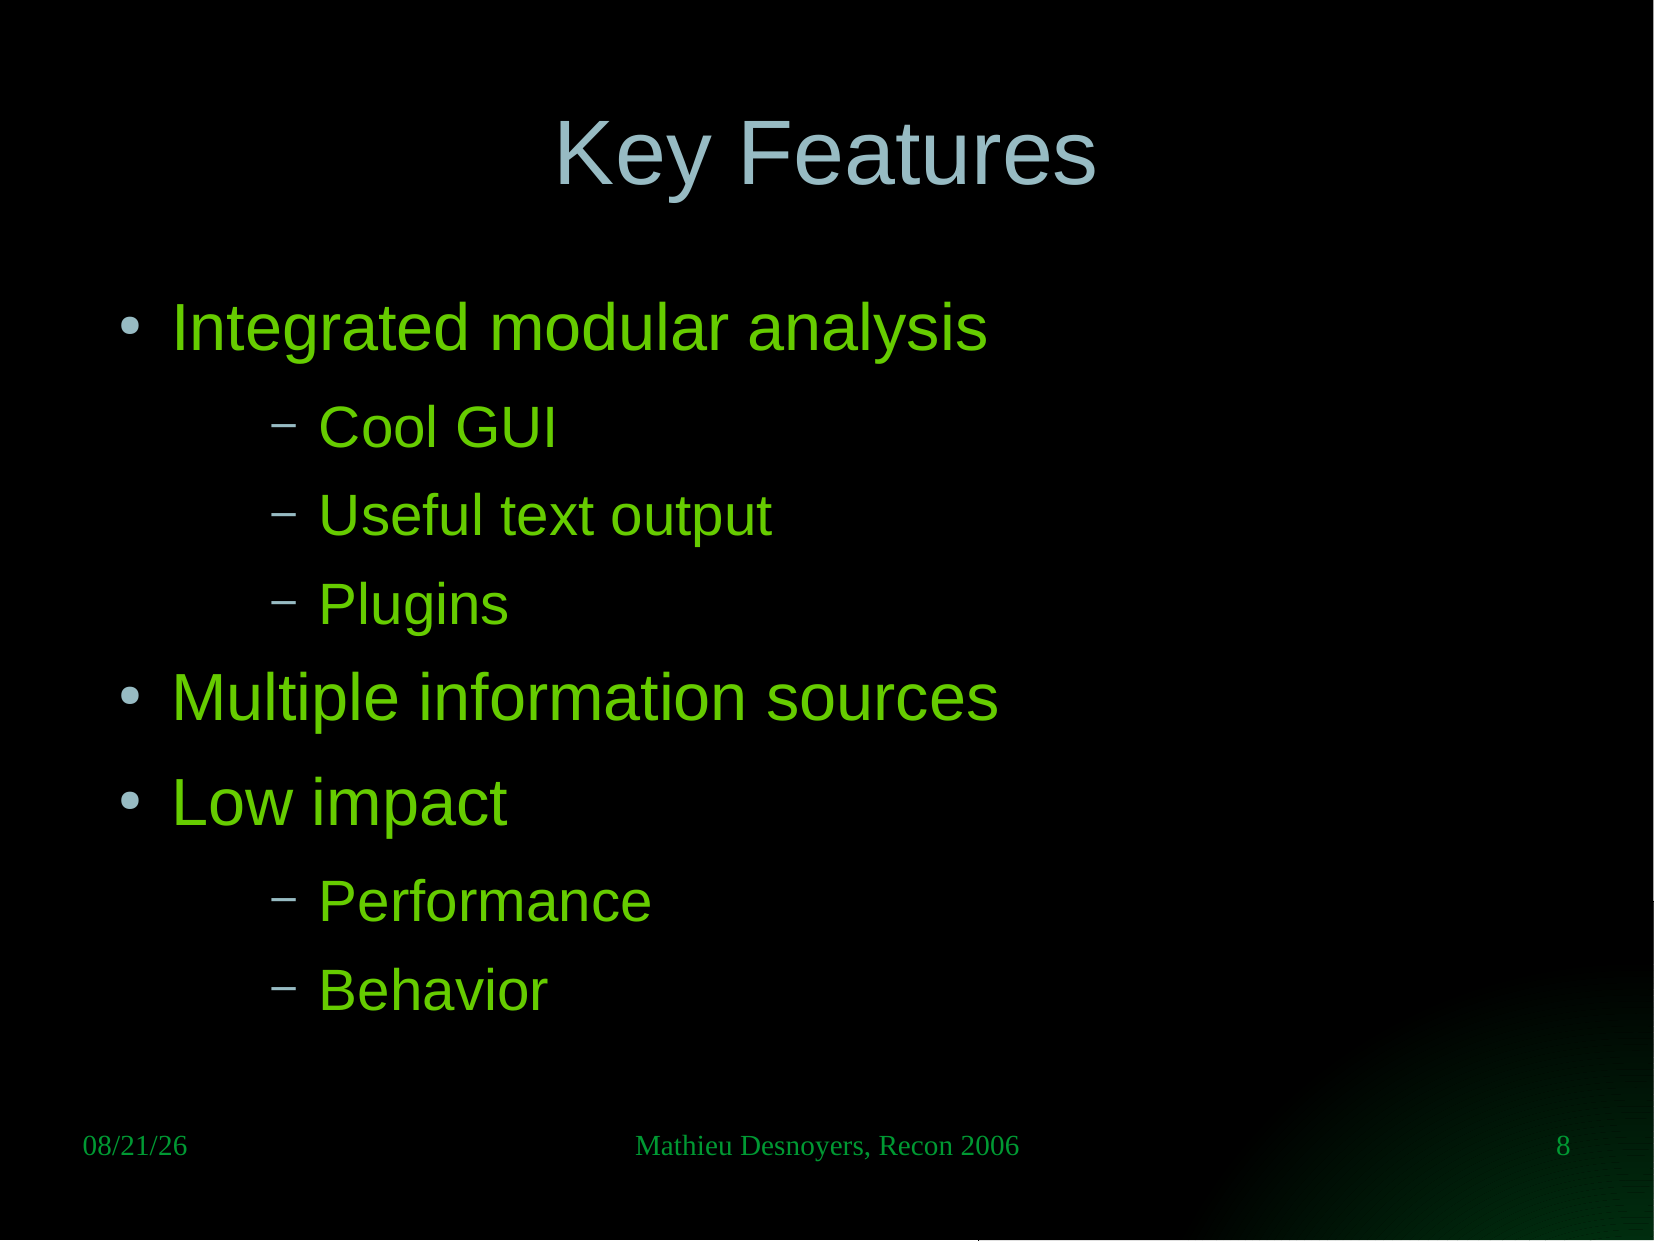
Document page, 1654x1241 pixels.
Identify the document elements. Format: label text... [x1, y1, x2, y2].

title Key Features [82, 49, 1571, 257]
list Integrated modular analysis Cool GUI Useful text output Plugins Multiple information sources Low impact Performance Behavior [82, 290, 1571, 1109]
